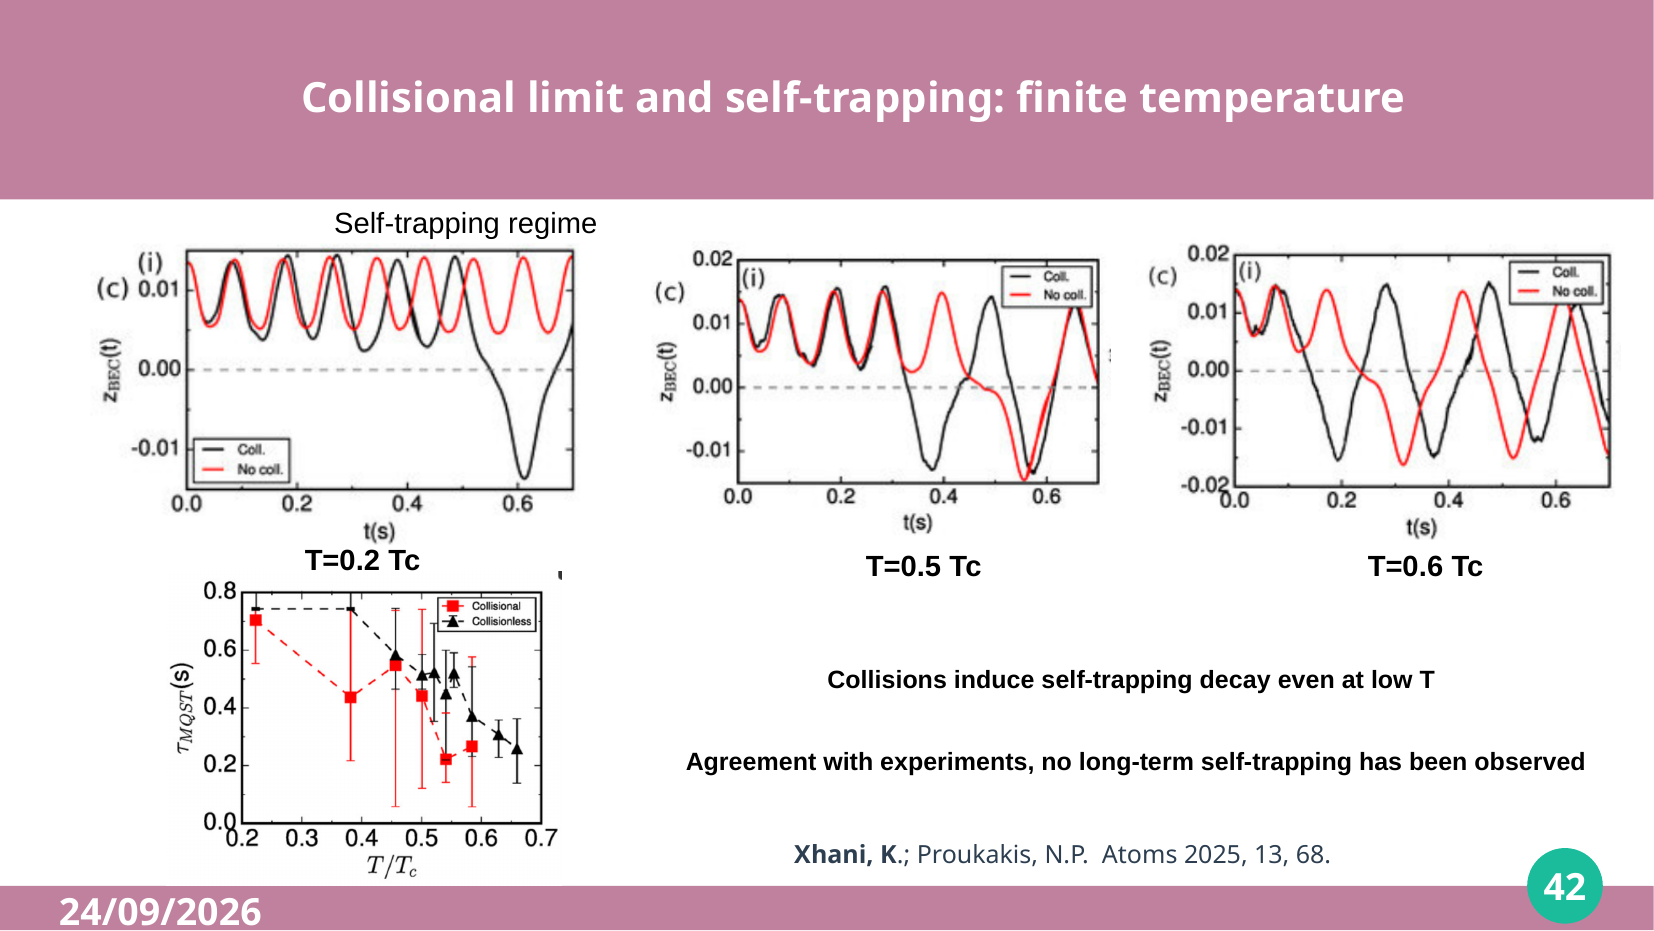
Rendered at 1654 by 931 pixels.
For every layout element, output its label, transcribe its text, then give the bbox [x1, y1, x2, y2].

title Collisional limit and self-trapping: finite temperature [301, 37, 1654, 155]
text_box T=0.2 Tc [290, 536, 508, 571]
text_box T=0.5 Tc [851, 542, 1069, 602]
text_box T=0.6 Tc [1353, 542, 1571, 602]
picture [166, 571, 562, 886]
text_box Xhani, K.; Proukakis, N.P. Atoms 2025, 13, 68. [667, 832, 1459, 876]
text_box Collisions induce self-trapping decay even at low T [738, 654, 1452, 735]
picture [1122, 236, 1621, 548]
text_box Agreement with experiments, no long-term self-trapping has been observed [597, 736, 1603, 818]
picture [82, 243, 591, 562]
picture [637, 241, 1111, 538]
text_box Self-trapping regime [319, 199, 818, 259]
